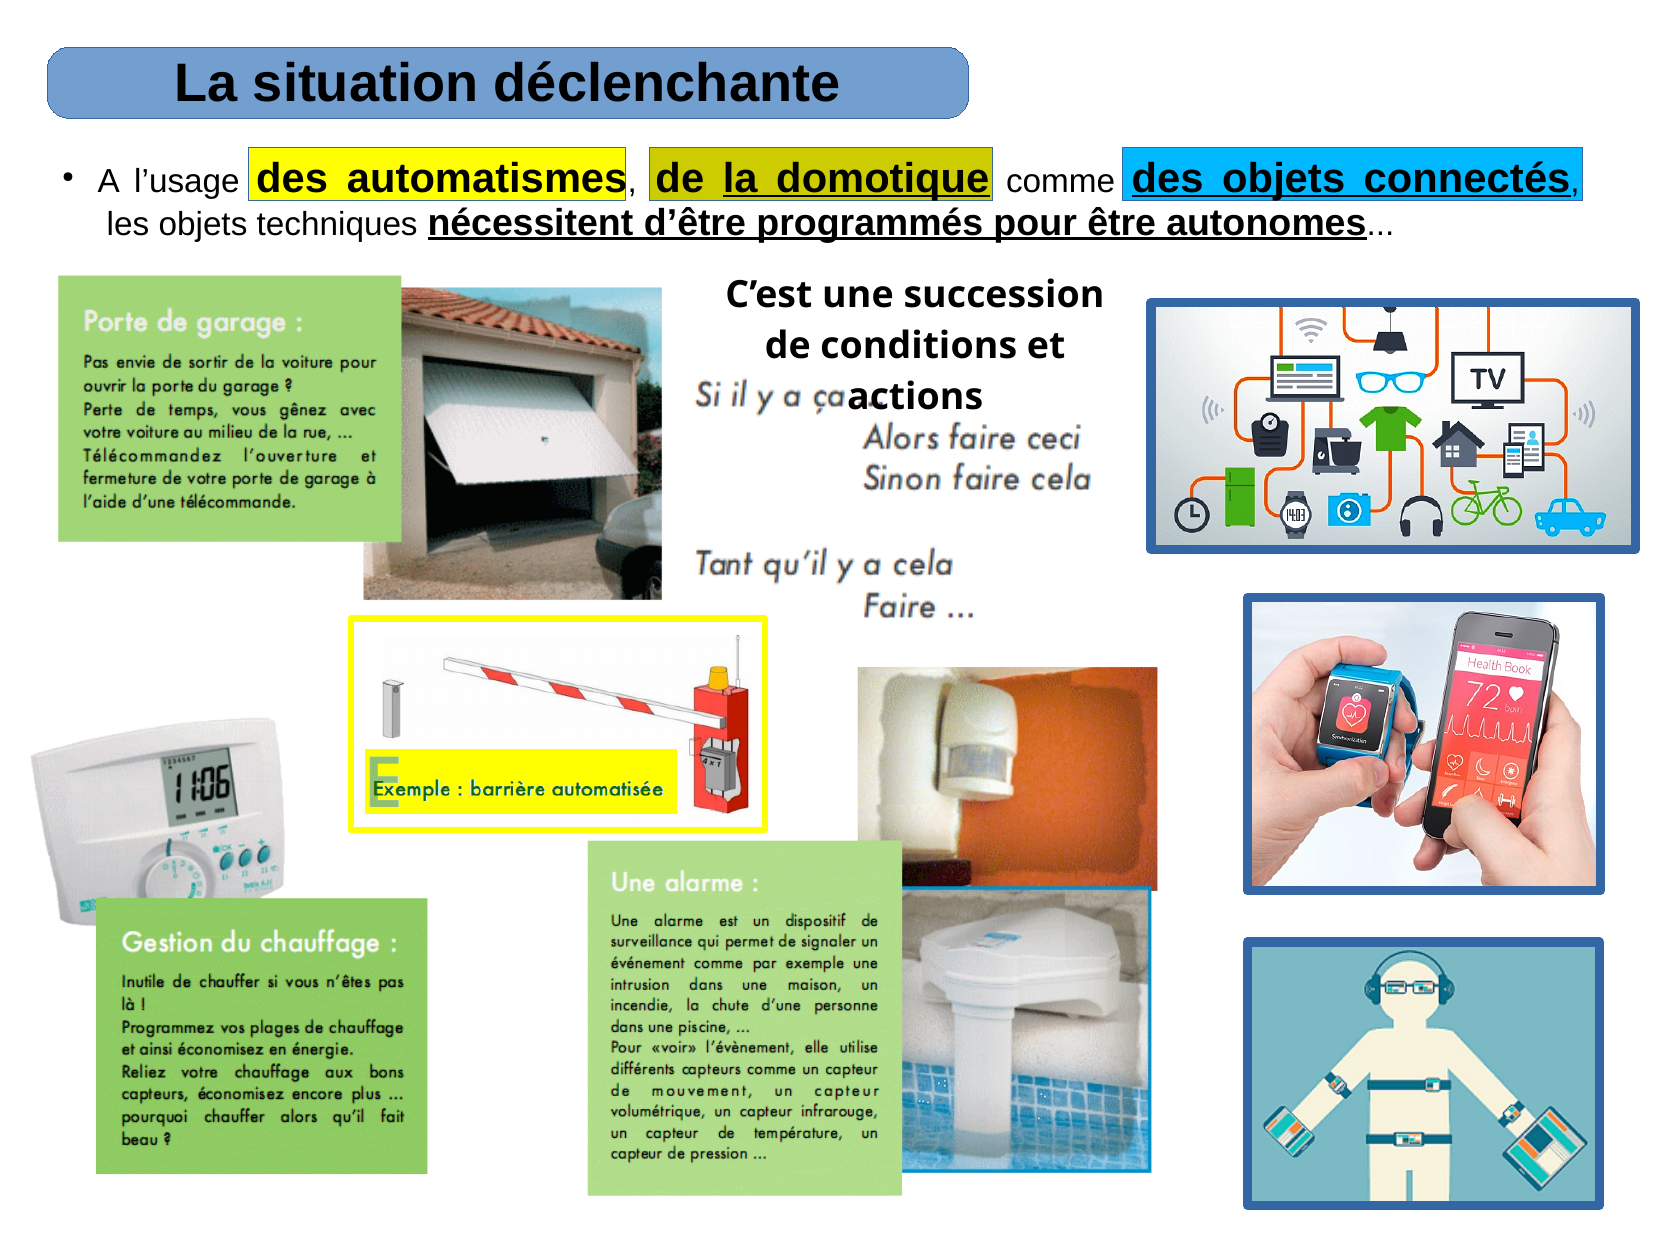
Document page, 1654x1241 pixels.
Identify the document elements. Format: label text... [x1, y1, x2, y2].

picture [1251, 602, 1596, 886]
picture [1251, 946, 1595, 1201]
text_box C’est une succession de conditions et actions [685, 259, 1146, 380]
text_box A l’usage des automatismes, de la domotique comme des objets connectés, les objets techniques nécessitent d’être programmés pour être autonomes... [47, 147, 1595, 260]
picture [1155, 307, 1631, 545]
picture [49, 265, 674, 616]
text_box La situation déclenchante [47, 47, 969, 119]
picture [578, 649, 1165, 1202]
picture [21, 706, 438, 1182]
picture [685, 380, 1099, 632]
picture [354, 621, 762, 828]
